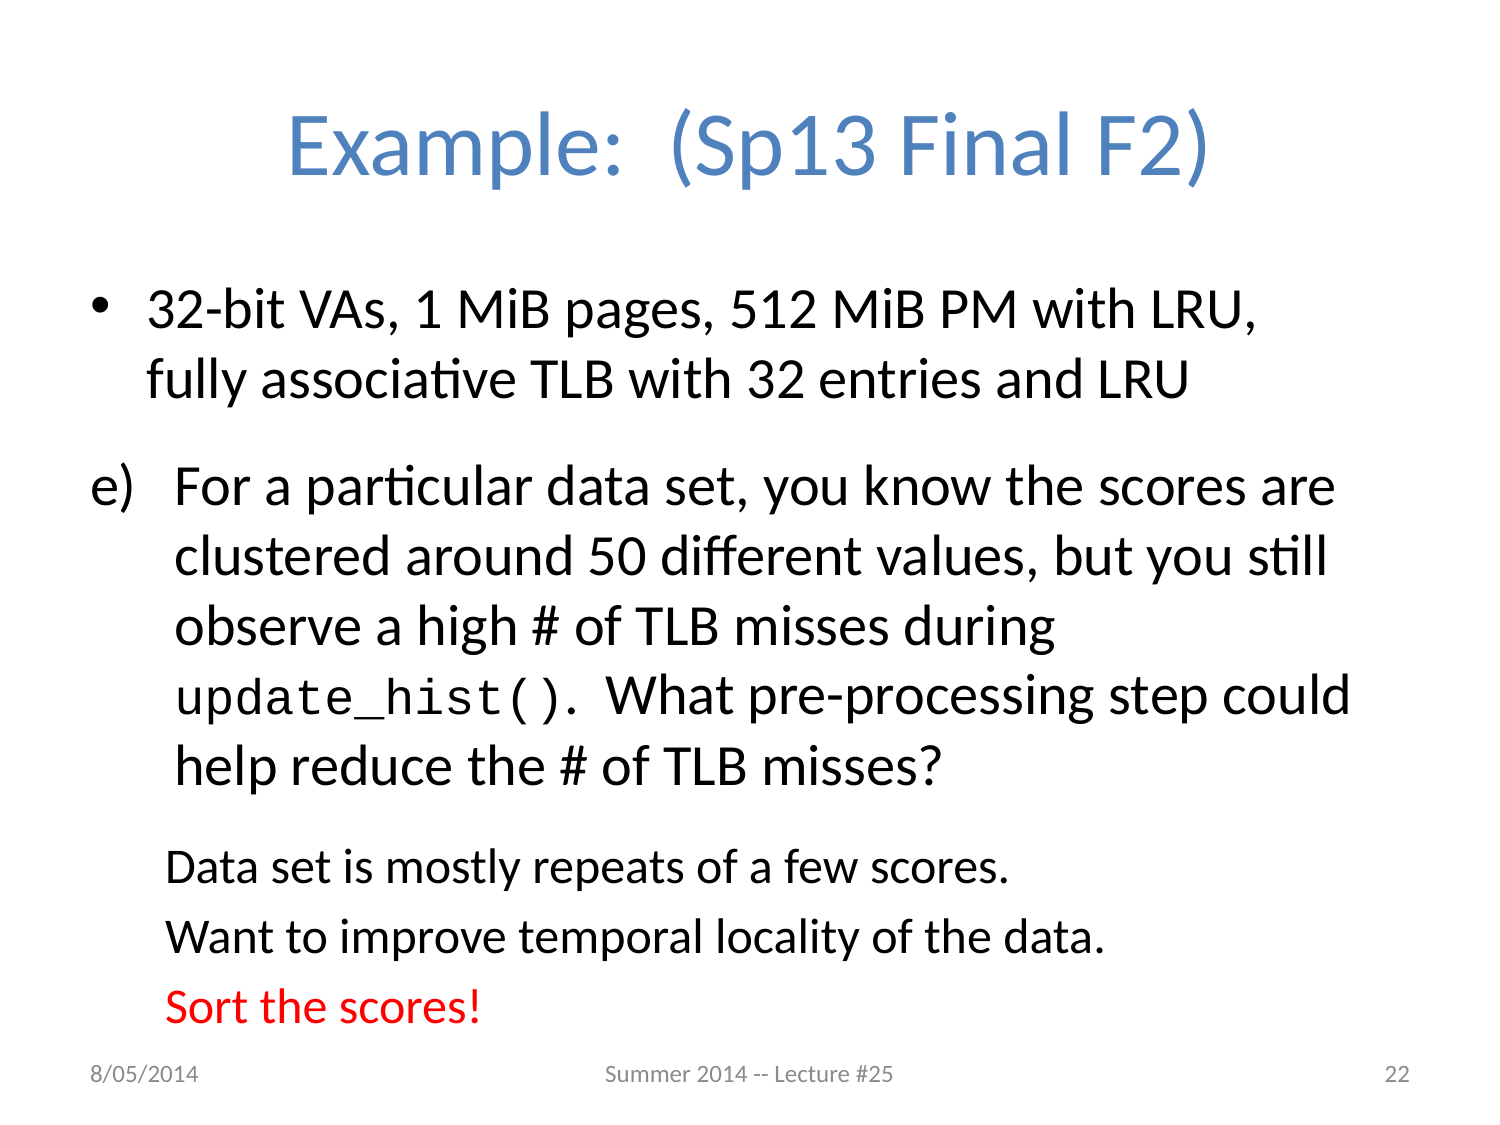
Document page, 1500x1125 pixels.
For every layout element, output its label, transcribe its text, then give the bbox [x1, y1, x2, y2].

slide_number 8/05/2014 [75, 1042, 425, 1103]
list 32-bit VAs, 1 MiB pages, 512 MiB PM with LRU, fully associative TLB with 32 entries and LRU For a particular data set, you know the scores are clustered around 50 different values, but you still observe a high # of TLB misses during update_hist(). What pre-processing step could help reduce the # of TLB misses? Data set is mostly repeats of a few scores. Want to improve temporal locality of the data. Sort the scores! [75, 262, 1425, 1073]
footer Summer 2014 -- Lecture #25 [512, 1042, 988, 1103]
title Example: (Sp13 Final F2) [75, 45, 1425, 233]
slide_number <number> [1074, 1042, 1425, 1103]
